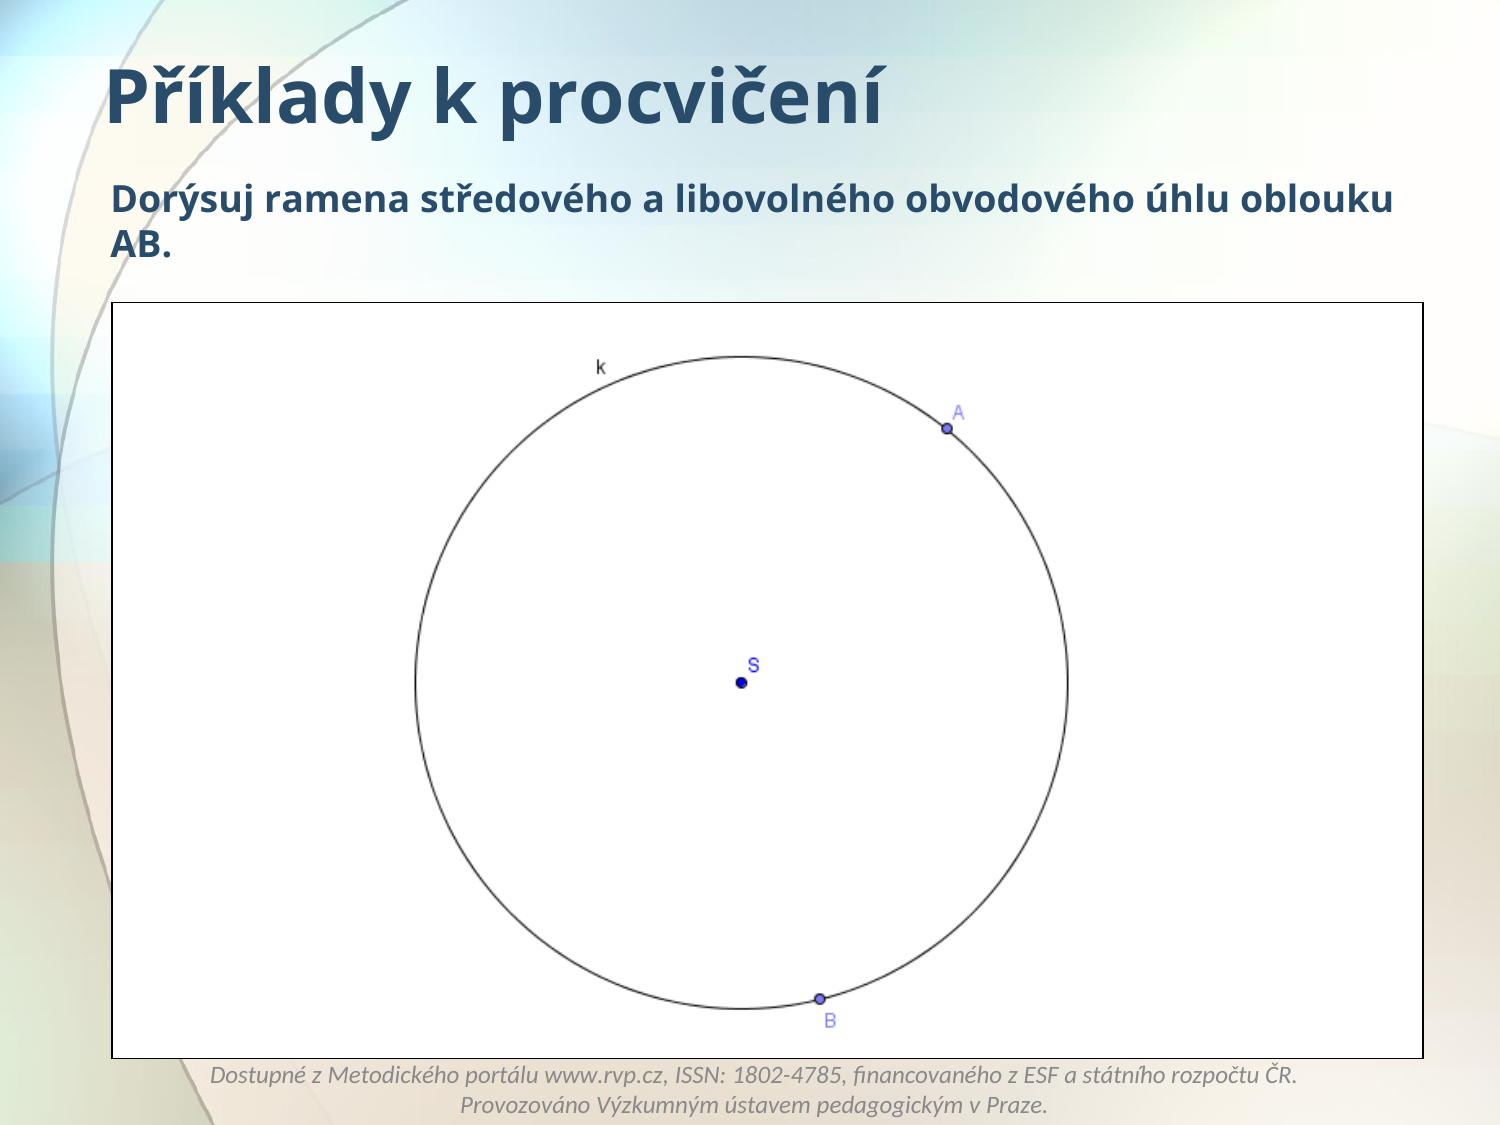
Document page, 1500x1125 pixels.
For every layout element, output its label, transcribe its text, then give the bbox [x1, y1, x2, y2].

picture [0, 0, 1500, 1125]
text_box [112, 302, 1424, 1059]
title Příklady k procvičení [88, 54, 1424, 150]
text_box Dorýsuj ramena středového a libovolného obvodového úhlu oblouku AB. [95, 172, 1471, 268]
